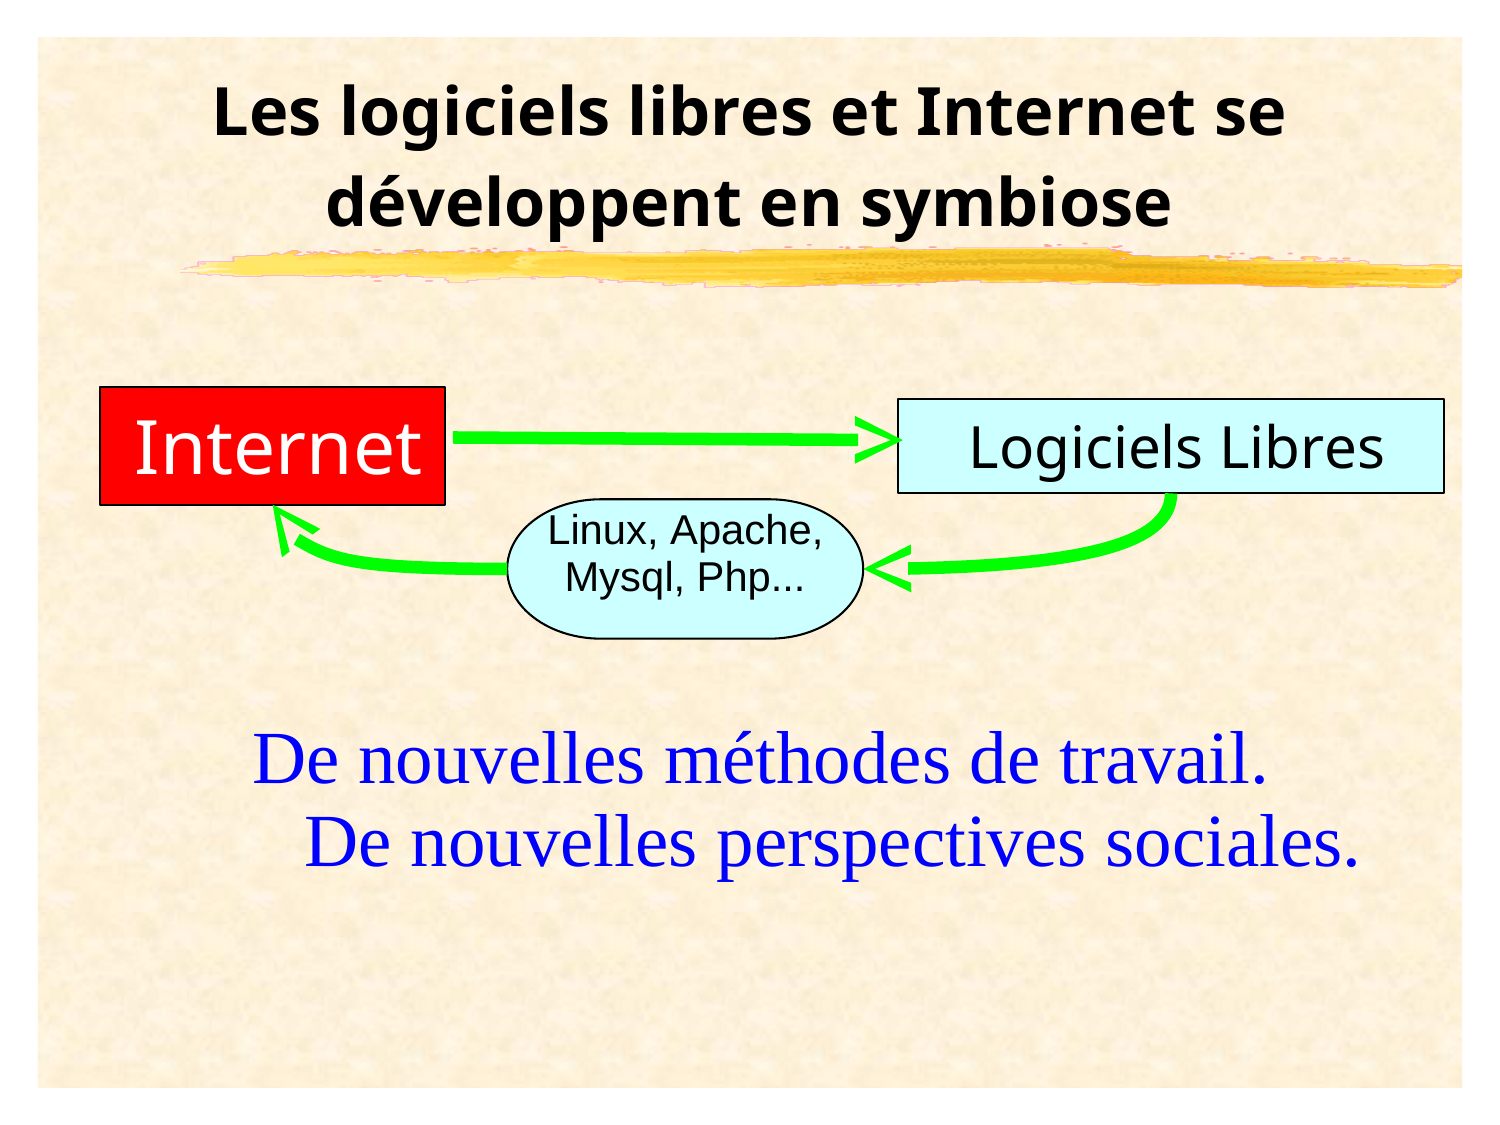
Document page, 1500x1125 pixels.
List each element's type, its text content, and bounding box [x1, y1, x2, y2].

title Les logiciels libres et Internet se développent en symbiose [126, 65, 1373, 245]
text_box Internet [100, 386, 445, 492]
text_box De nouvelles méthodes de travail. De nouvelles perspectives sociales. [226, 716, 1410, 993]
text_box Linux, Apache, Mysql, Php... [507, 499, 864, 639]
text_box Logiciels Libres [897, 398, 1445, 484]
picture [37, 37, 1463, 1088]
